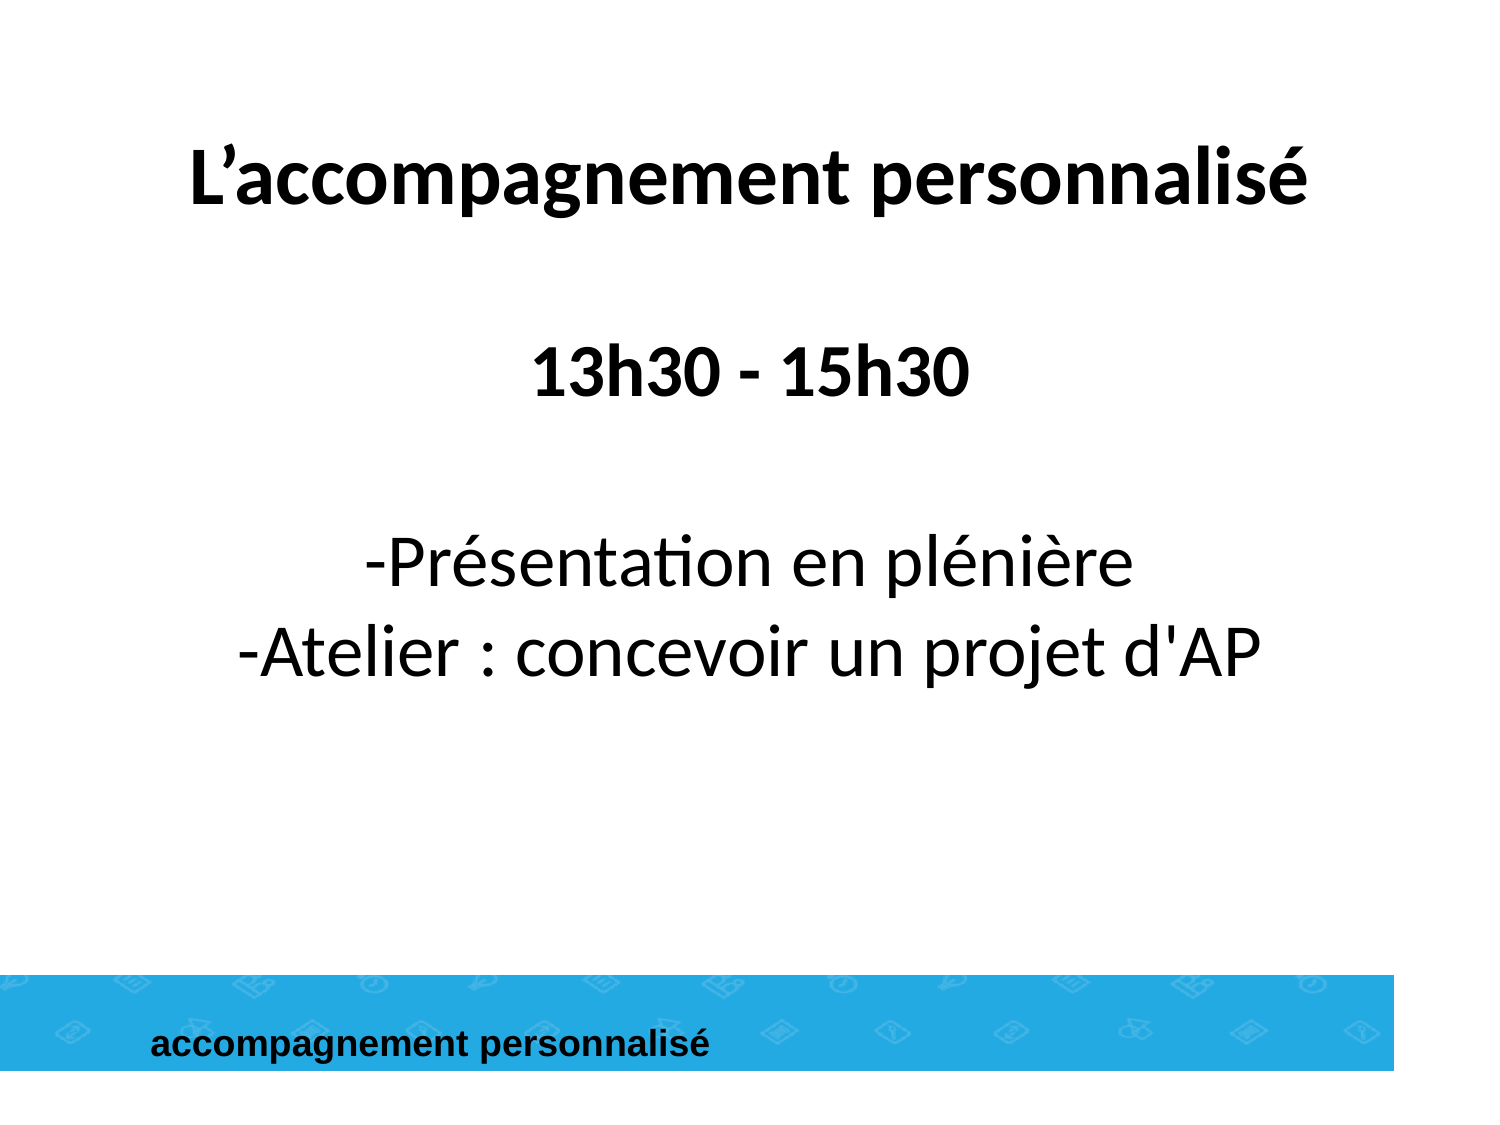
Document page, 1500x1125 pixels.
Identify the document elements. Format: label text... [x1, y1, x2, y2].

picture [0, 975, 1394, 1071]
title L’accompagnement personnalisé 13h30 - 15h30 -Présentation en plénière -Atelier : concevoir un projet d'AP [112, 113, 1388, 374]
text_box accompagnement personnalisé [135, 1011, 1353, 1072]
